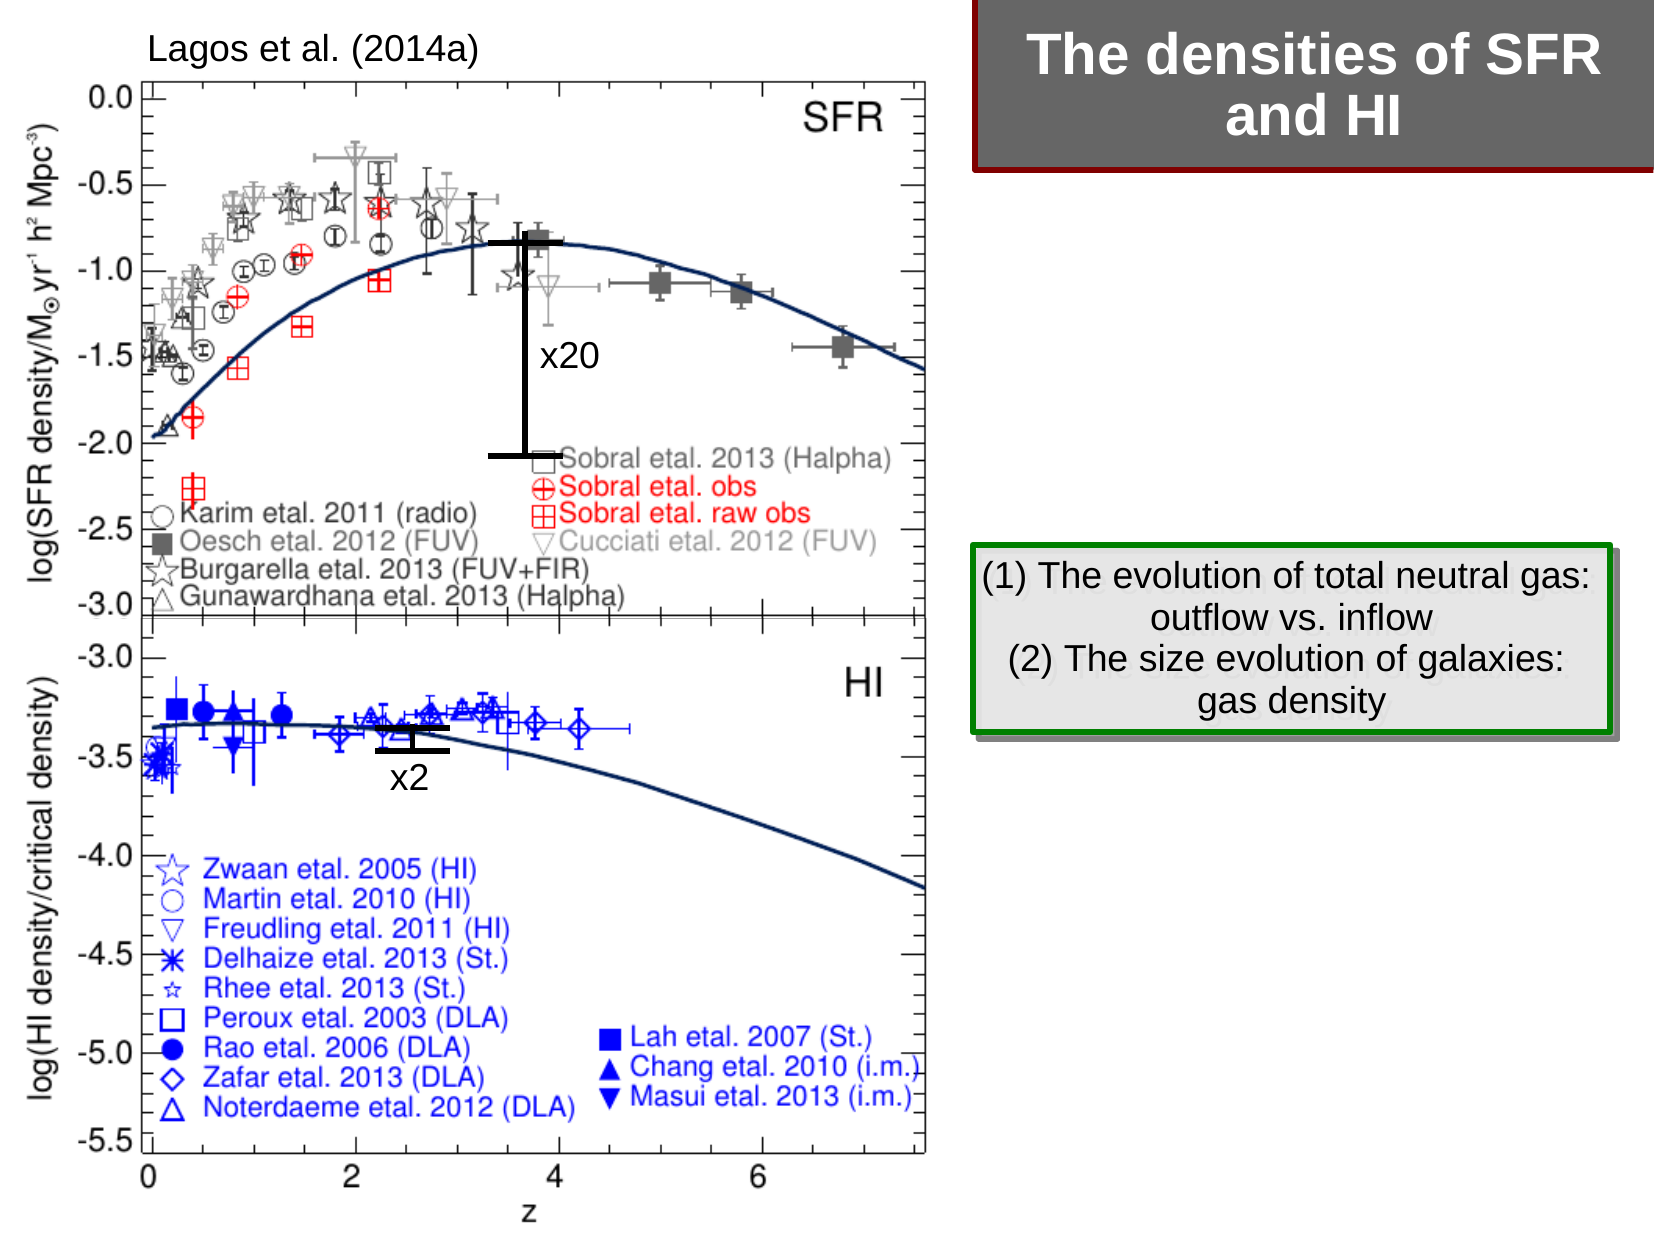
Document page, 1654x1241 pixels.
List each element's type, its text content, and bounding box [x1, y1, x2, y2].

text_box (1) The evolution of total neutral gas: outflow vs. inflow (2) The size evolution of galaxies: gas density [972, 544, 1611, 733]
text_box x20 [525, 327, 713, 385]
text_box [974, 0, 1654, 170]
text_box x2 [375, 750, 563, 807]
picture [0, 47, 962, 1227]
text_box Lagos et al. (2014a) [132, 20, 808, 78]
title The densities of SFR and HI [994, 25, 1635, 148]
